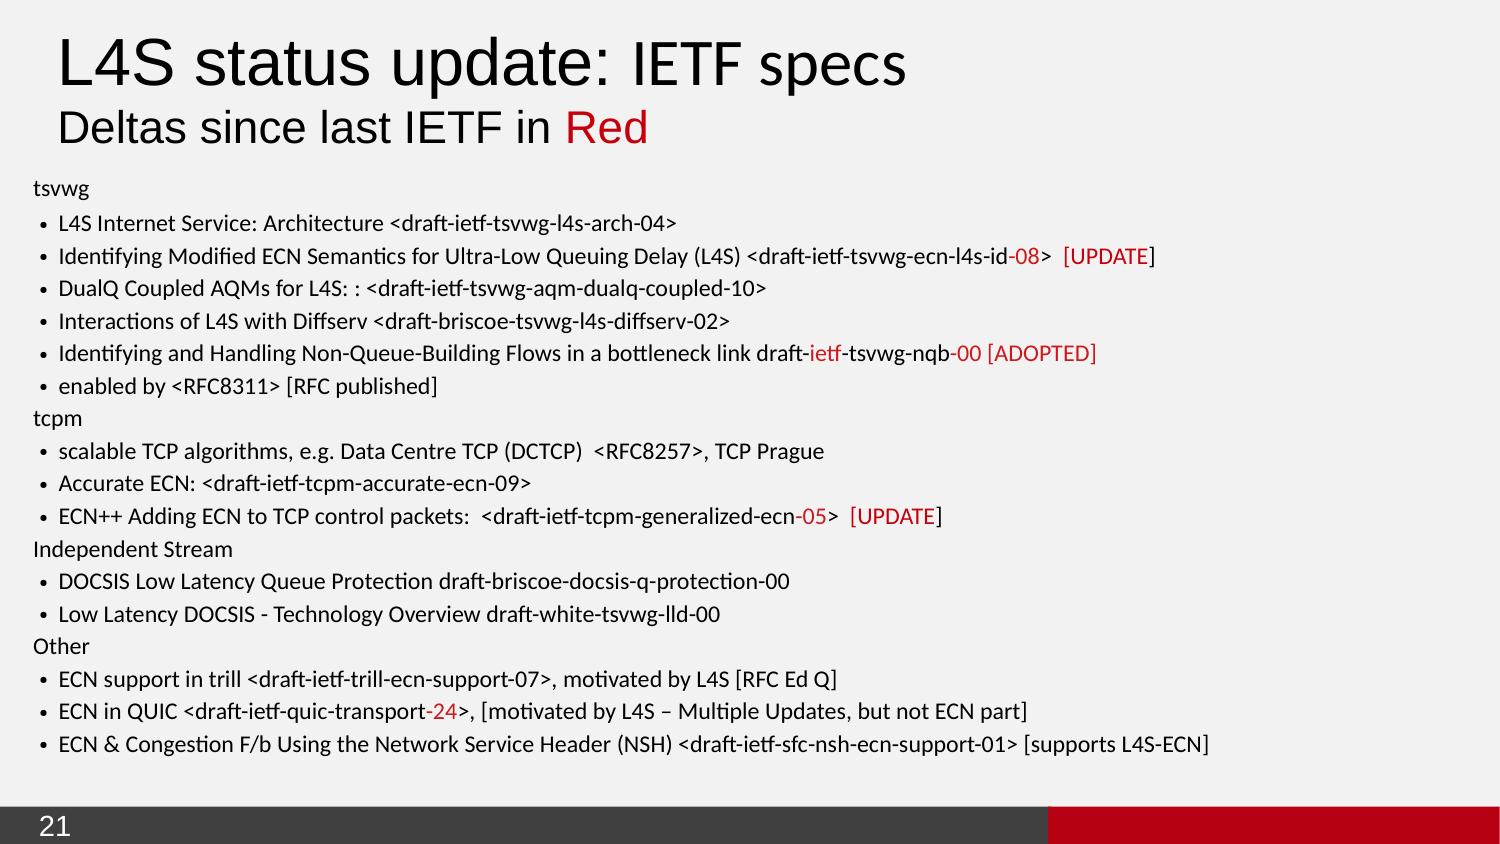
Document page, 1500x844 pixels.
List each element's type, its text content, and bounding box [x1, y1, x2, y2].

list tsvwg L4S Internet Service: Architecture <draft-ietf-tsvwg-l4s-arch-04> Identifying Modified ECN Semantics for Ultra-Low Queuing Delay (L4S) <draft-ietf-tsvwg-ecn-l4s-id-08> [UPDATE] DualQ Coupled AQMs for L4S: : <draft-ietf-tsvwg-aqm-dualq-coupled-10> Interactions of L4S with Diffserv <draft-briscoe-tsvwg-l4s-diffserv-02> Identifying and Handling Non-Queue-Building Flows in a bottleneck link draft-ietf-tsvwg-nqb-00 [ADOPTED] enabled by <RFC8311> [RFC published] tcpm scalable TCP algorithms, e.g. Data Centre TCP (DCTCP) <RFC8257>, TCP Prague Accurate ECN: <draft-ietf-tcpm-accurate-ecn-09> ECN++ Adding ECN to TCP control packets: <draft-ietf-tcpm-generalized-ecn-05> [UPDATE] Independent Stream DOCSIS Low Latency Queue Protection draft-briscoe-docsis-q-protection-00 Low Latency DOCSIS - Technology Overview draft-white-tsvwg-lld-00 Other ECN support in trill <draft-ietf-trill-ecn-support-07>, motivated by L4S [RFC Ed Q] ECN in QUIC <draft-ietf-quic-transport-24>, [motivated by L4S – Multiple Updates, but not ECN part] ECN & Congestion F/b Using the Network Service Header (NSH) <draft-ietf-sfc-nsh-ecn-support-01> [supports L4S-ECN] [33, 178, 1410, 775]
title L4S status update: IETF specs Deltas since last IETF in Red [57, 13, 1445, 166]
